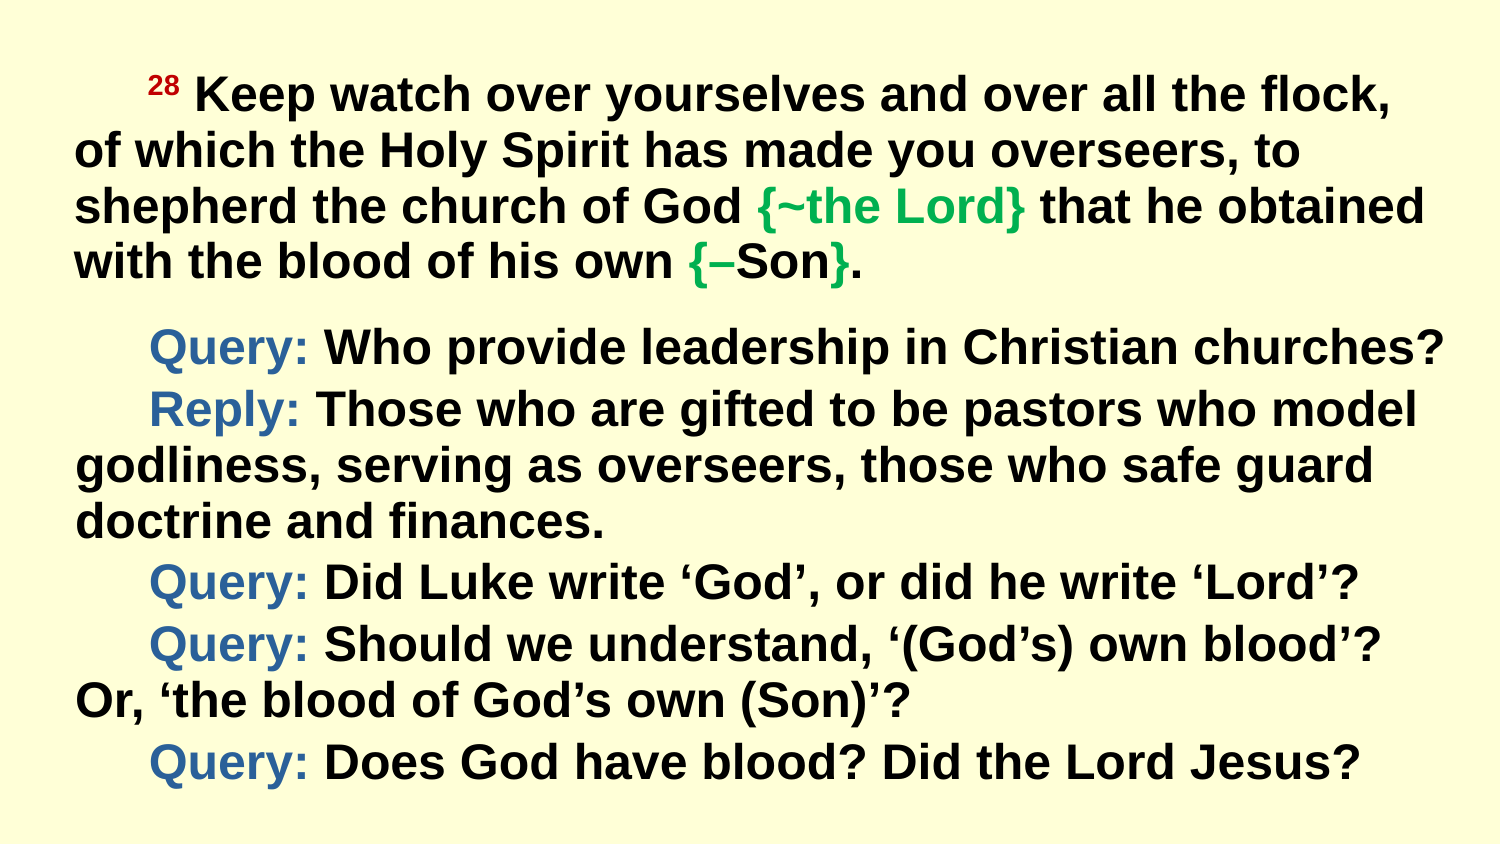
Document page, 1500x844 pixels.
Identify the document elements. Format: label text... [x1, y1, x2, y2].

text_box Query: Who provide leadership in Christian churches? Reply: Those who are gifted to be pastors who model godliness, serving as overseers, those who safe guard doctrine and finances. Query: Did Luke write ‘God’, or did he write ‘Lord’? Query: Should we understand, ‘(God’s) own blood’? Or, ‘the blood of God’s own (Son)’? Query: Does God have blood? Did the Lord Jesus? [60, 312, 1478, 798]
text_box 28 Keep watch over yourselves and over all the flock, of which the Holy Spirit has made you overseers, to shepherd the church of God {~the Lord} that he obtained with the blood of his own {–Son}. [59, 59, 1447, 297]
